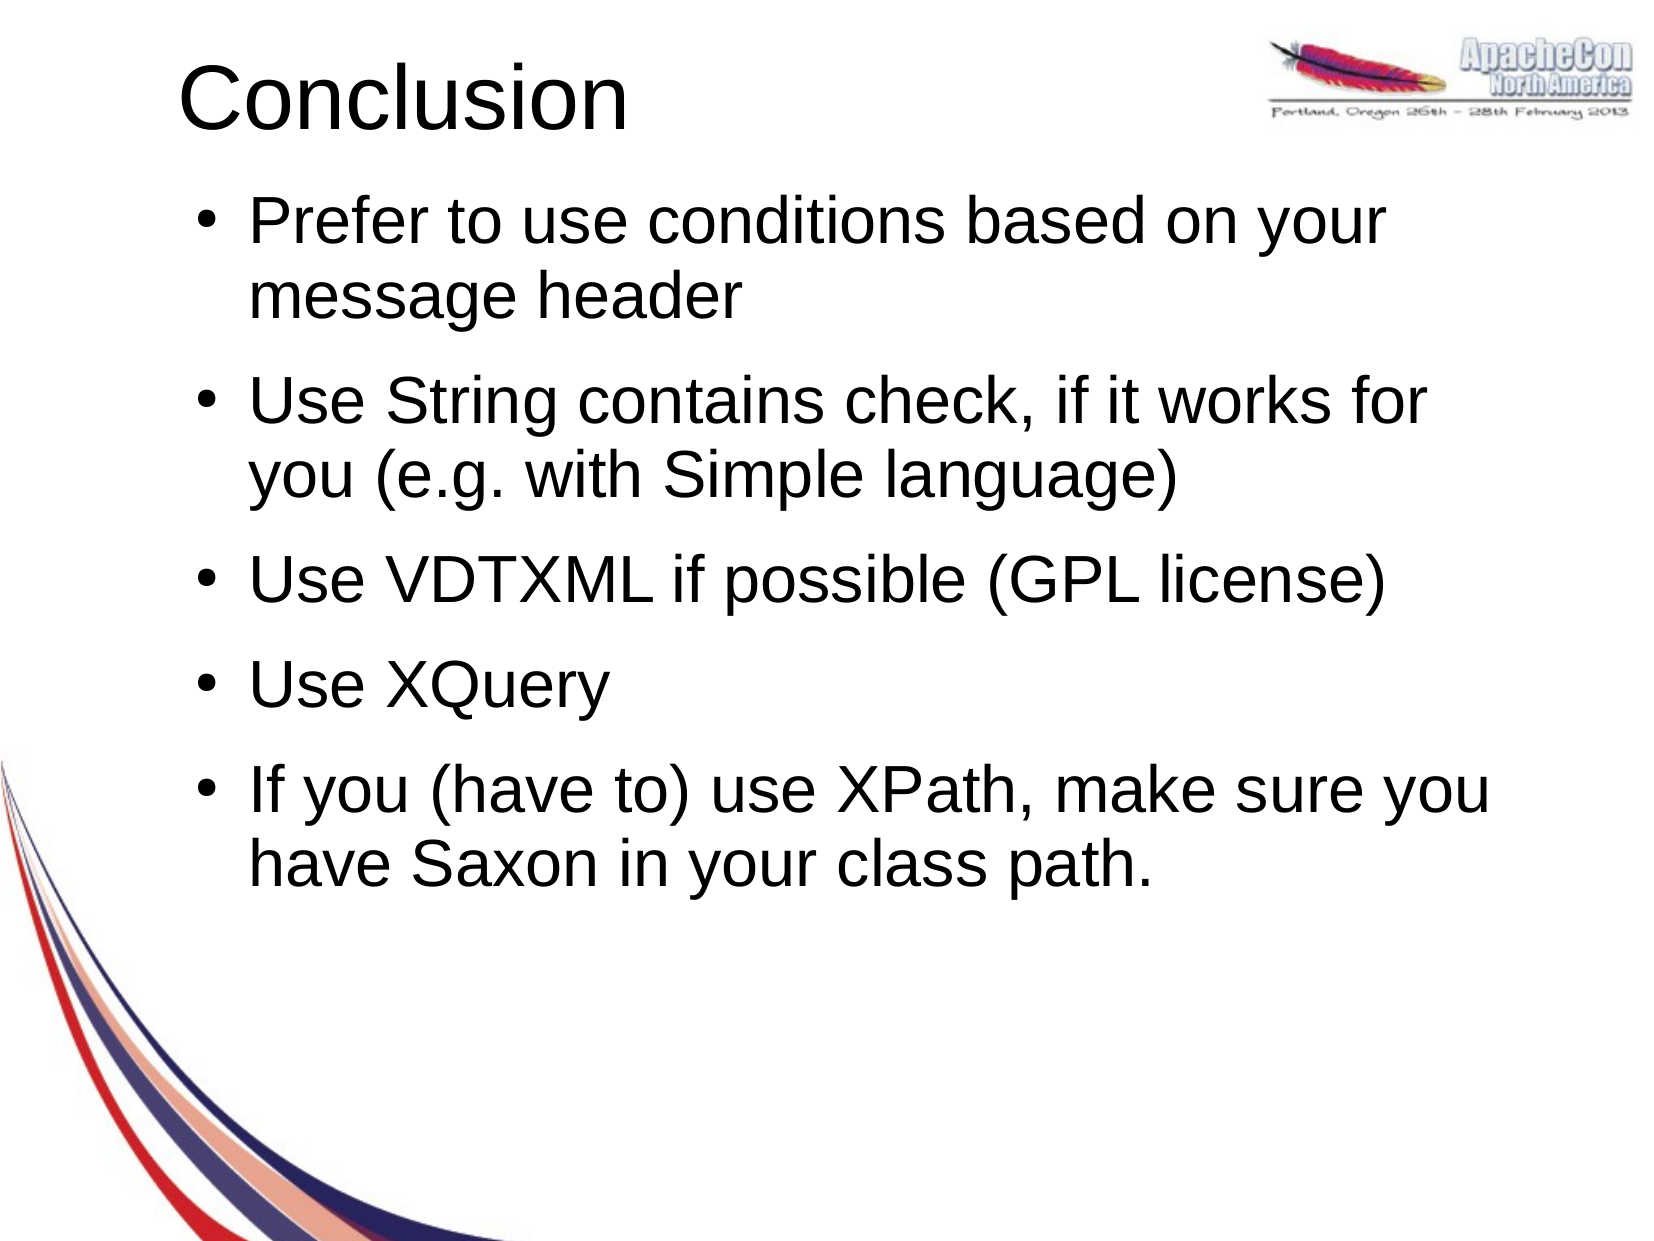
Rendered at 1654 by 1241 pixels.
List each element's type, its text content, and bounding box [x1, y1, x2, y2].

picture [0, 0, 1654, 1241]
list Prefer to use conditions based on your message header Use String contains check, if it works for you (e.g. with Simple language) Use VDTXML if possible (GPL license) Use XQuery If you (have to) use XPath, make sure you have Saxon in your class path. [177, 183, 1536, 1002]
title Conclusion [177, 41, 1536, 154]
